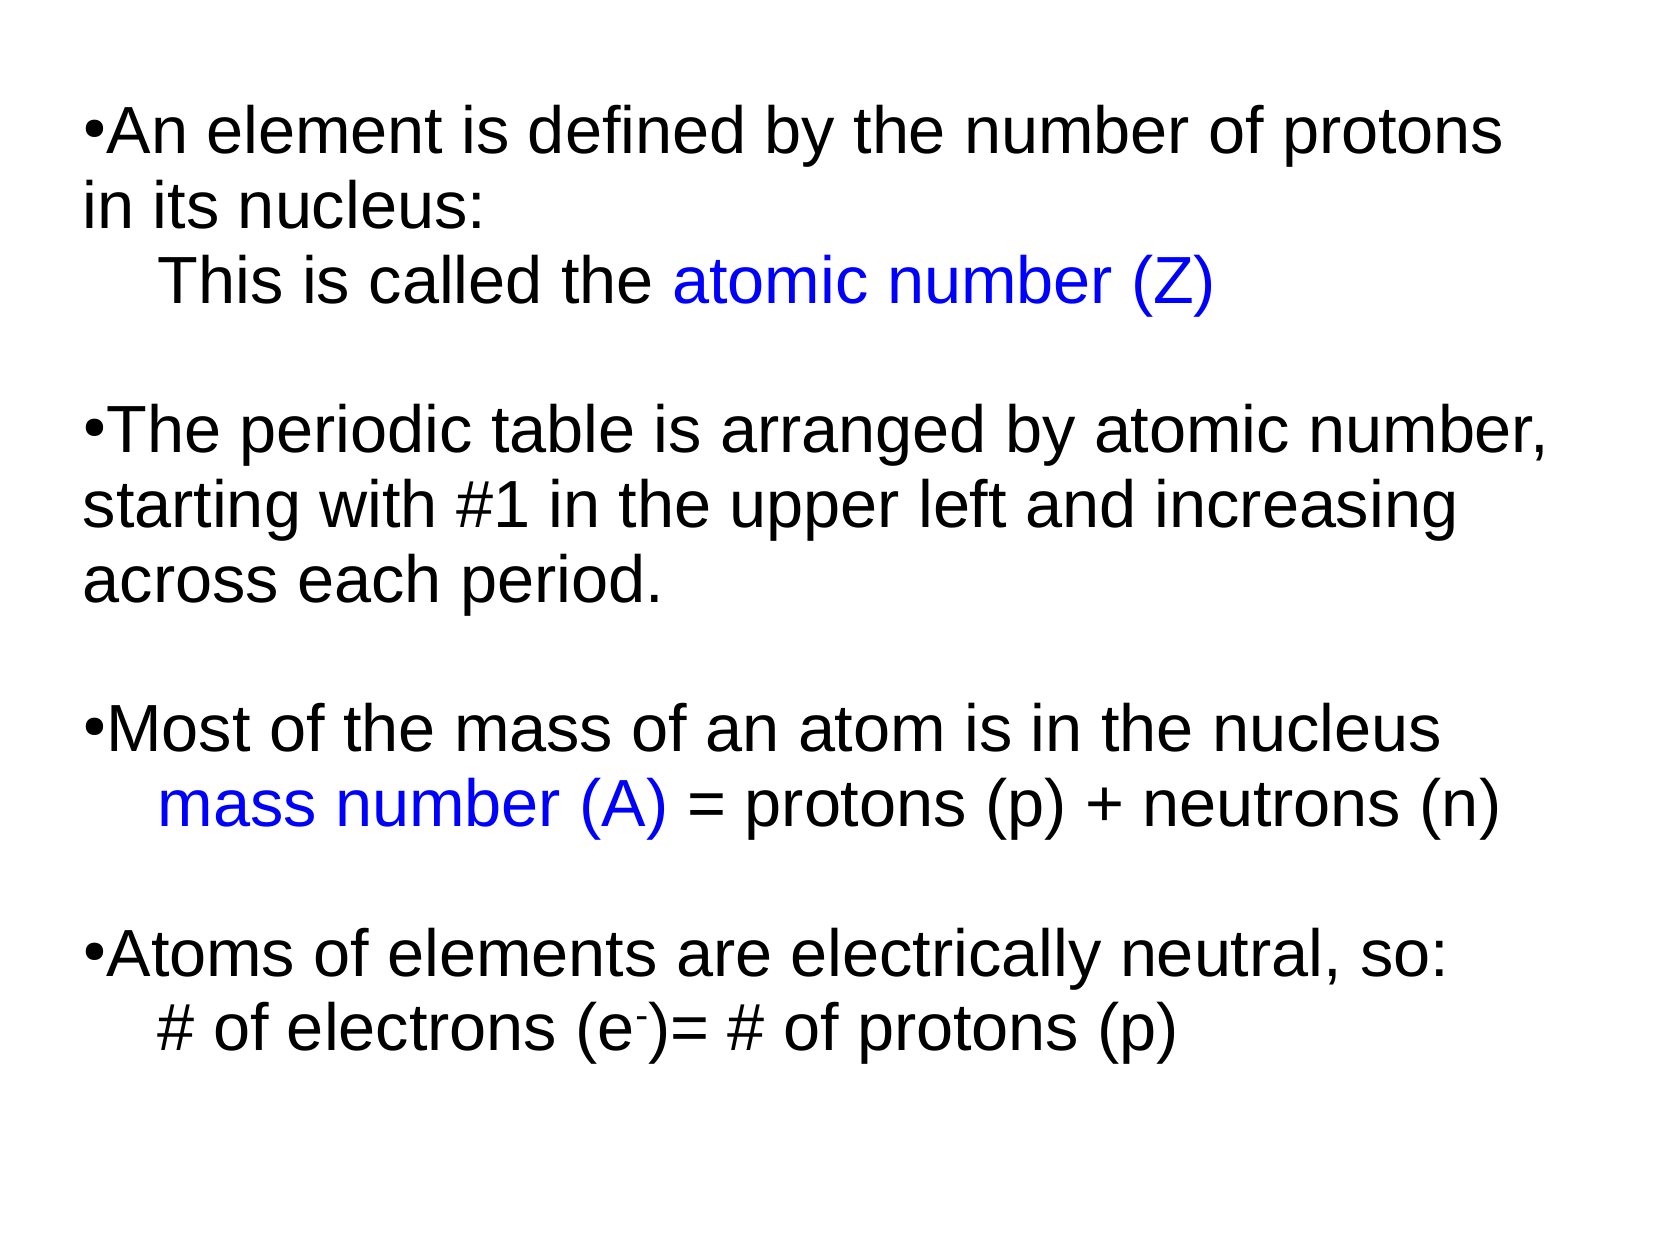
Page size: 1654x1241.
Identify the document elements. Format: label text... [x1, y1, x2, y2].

subtitle An element is defined by the number of protons in its nucleus: This is called the atomic number (Z) The periodic table is arranged by atomic number, starting with #1 in the upper left and increasing across each period. Most of the mass of an atom is in the nucleus mass number (A) = protons (p) + neutrons (n) Atoms of elements are electrically neutral, so: # of electrons (e-)= # of protons (p) [82, 56, 1571, 1102]
